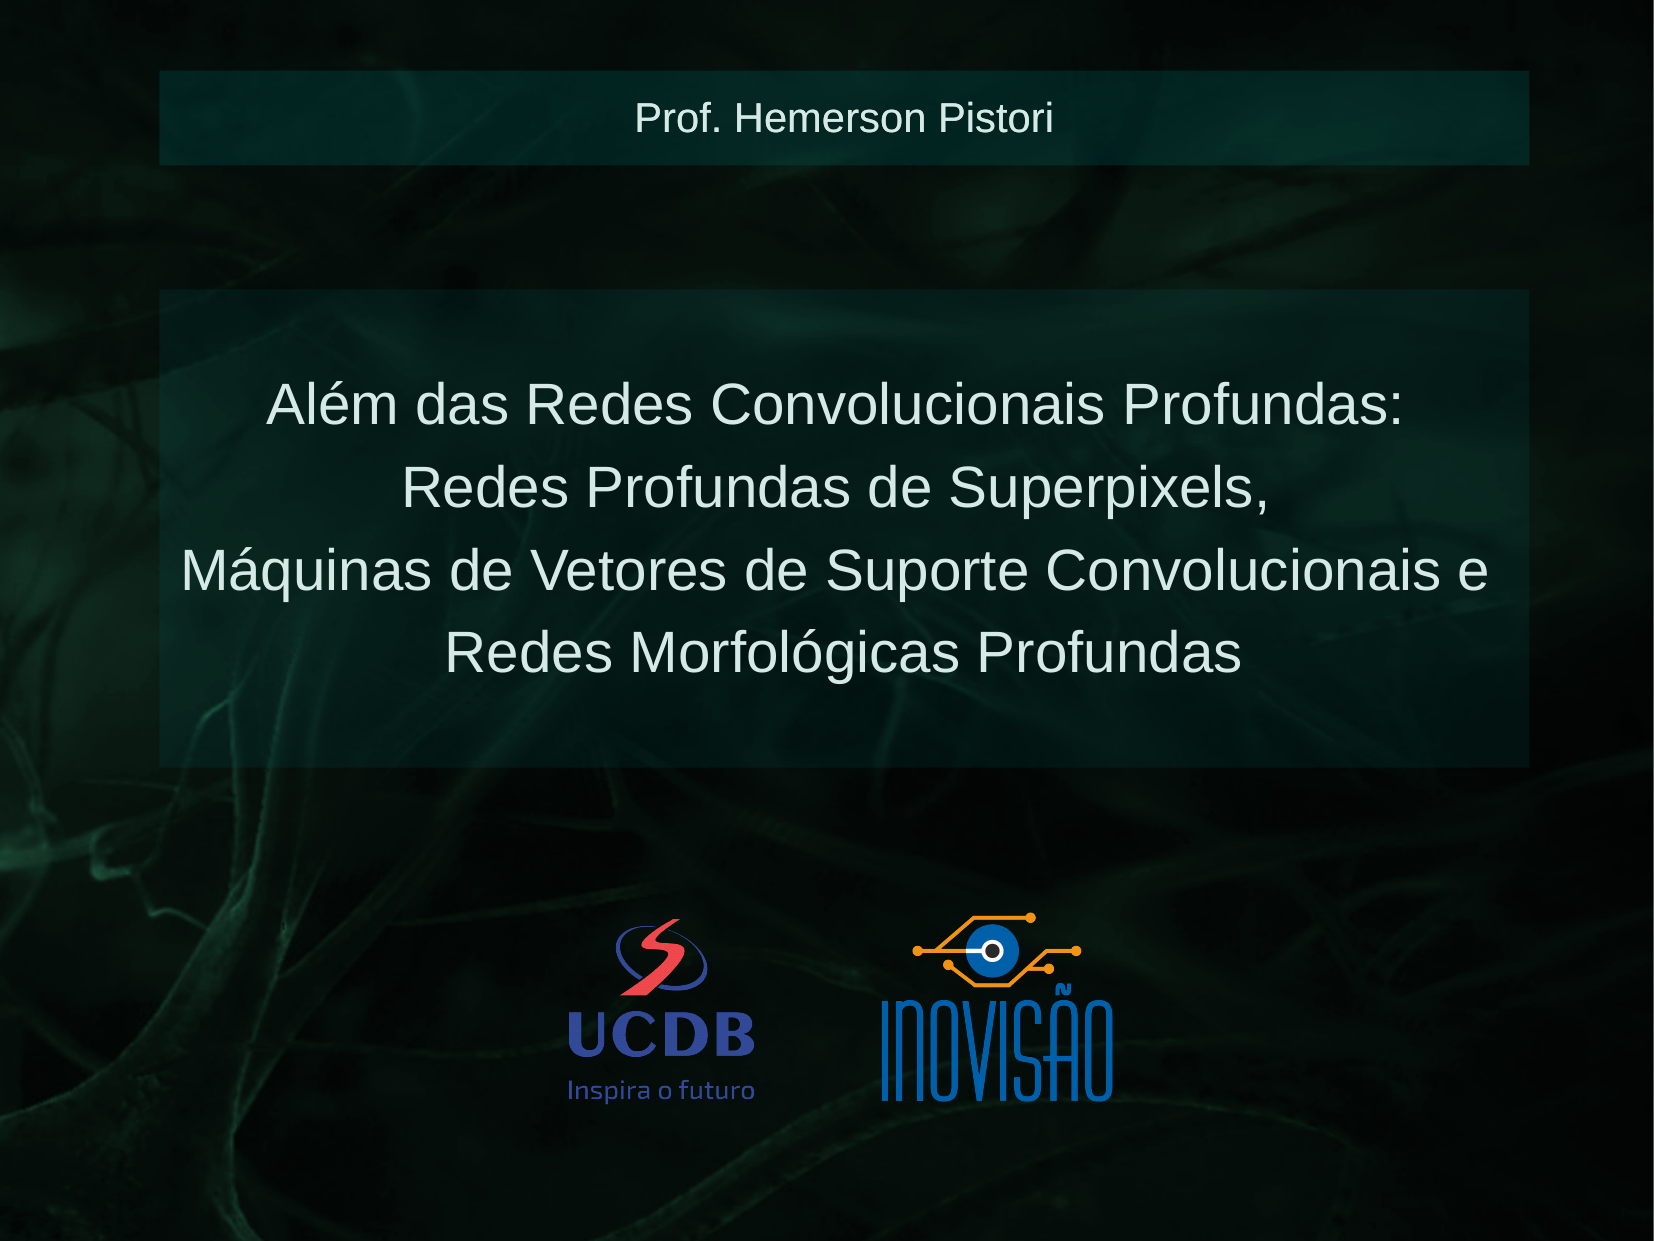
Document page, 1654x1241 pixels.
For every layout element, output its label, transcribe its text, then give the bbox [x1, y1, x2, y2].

picture [0, 0, 1654, 1241]
text_box Prof. Hemerson Pistori [159, 70, 1530, 166]
text_box Além das Redes Convolucionais Profundas: Redes Profundas de Superpixels, Máquinas de Vetores de Suporte Convolucionais e Redes Morfológicas Profundas [159, 289, 1530, 768]
